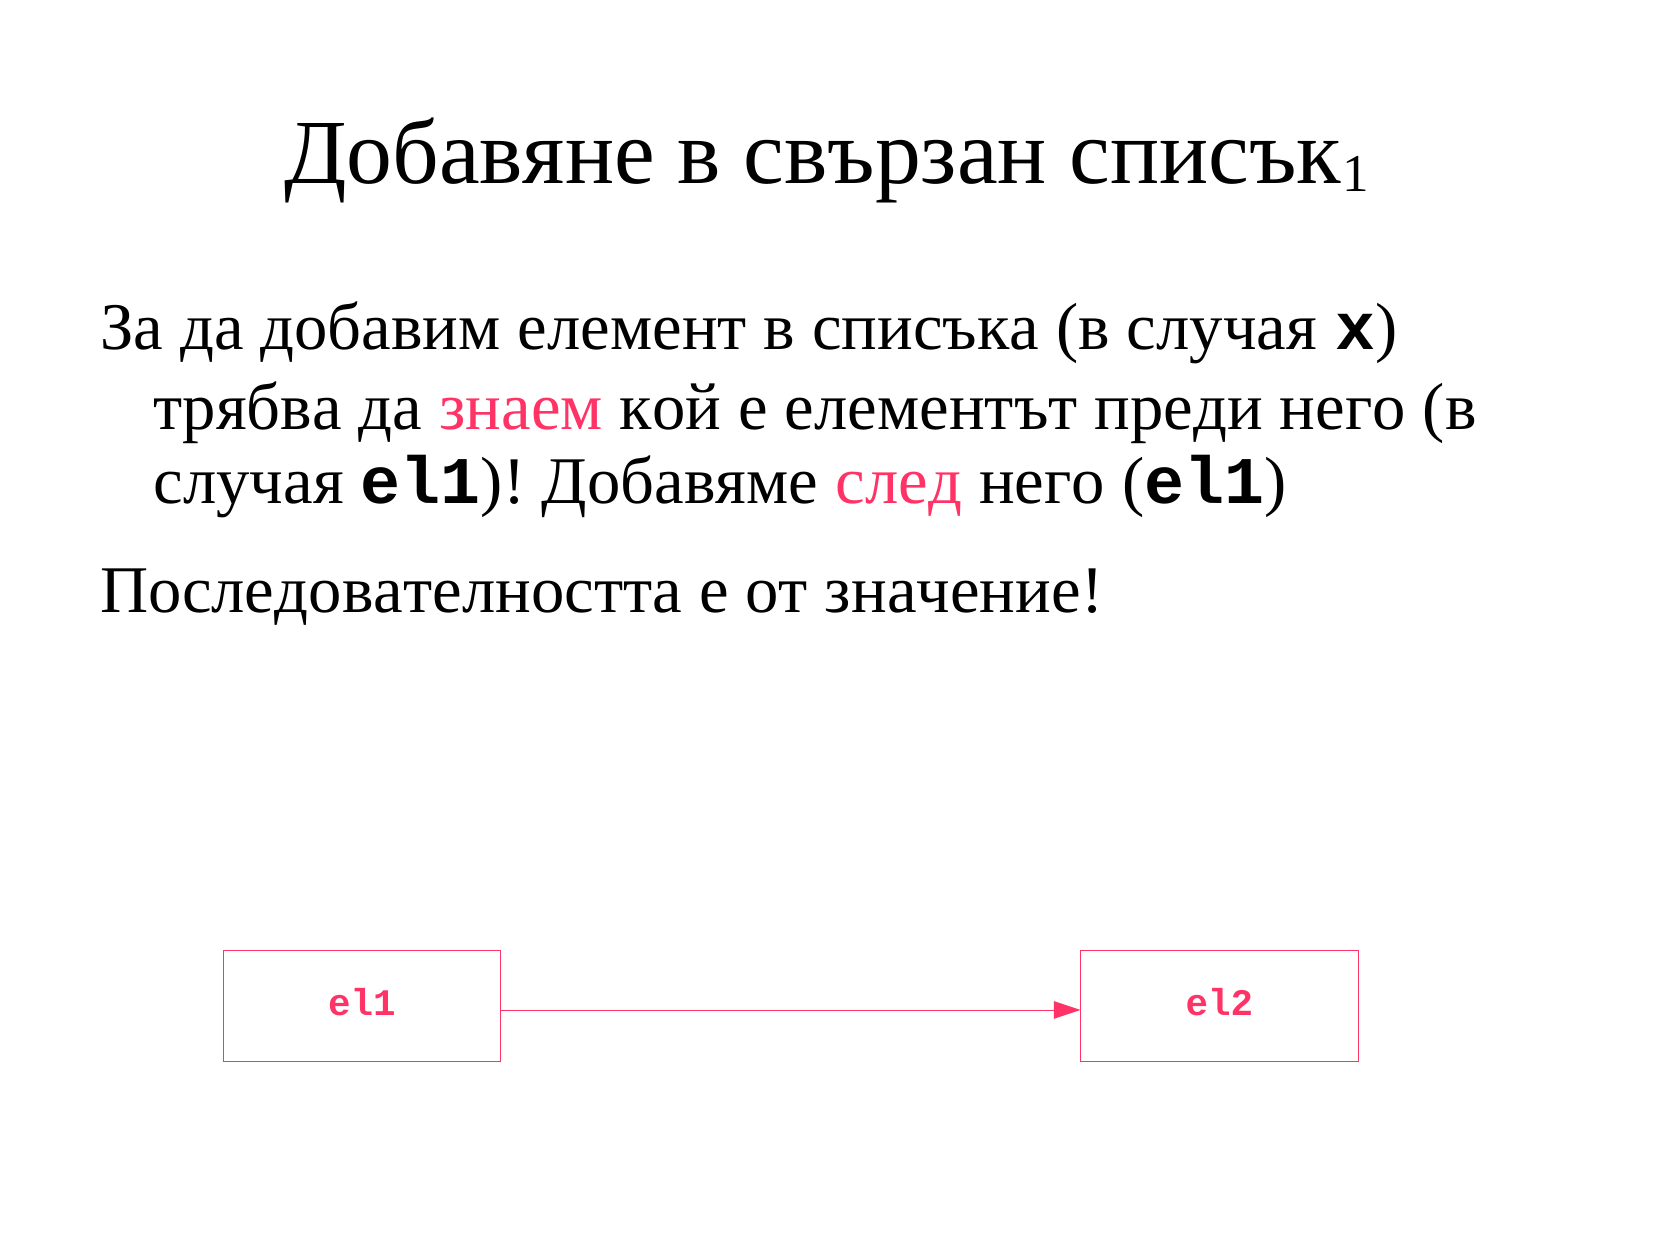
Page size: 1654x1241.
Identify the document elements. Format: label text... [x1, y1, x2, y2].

title Добавяне в свързан списък1 [82, 49, 1571, 257]
list За да добавим елемент в списъка (в случая x) трябва да знаем кой е елементът преди него (в случая el1)! Добавяме след него (el1) Последователността е от значение! [82, 290, 1571, 1109]
